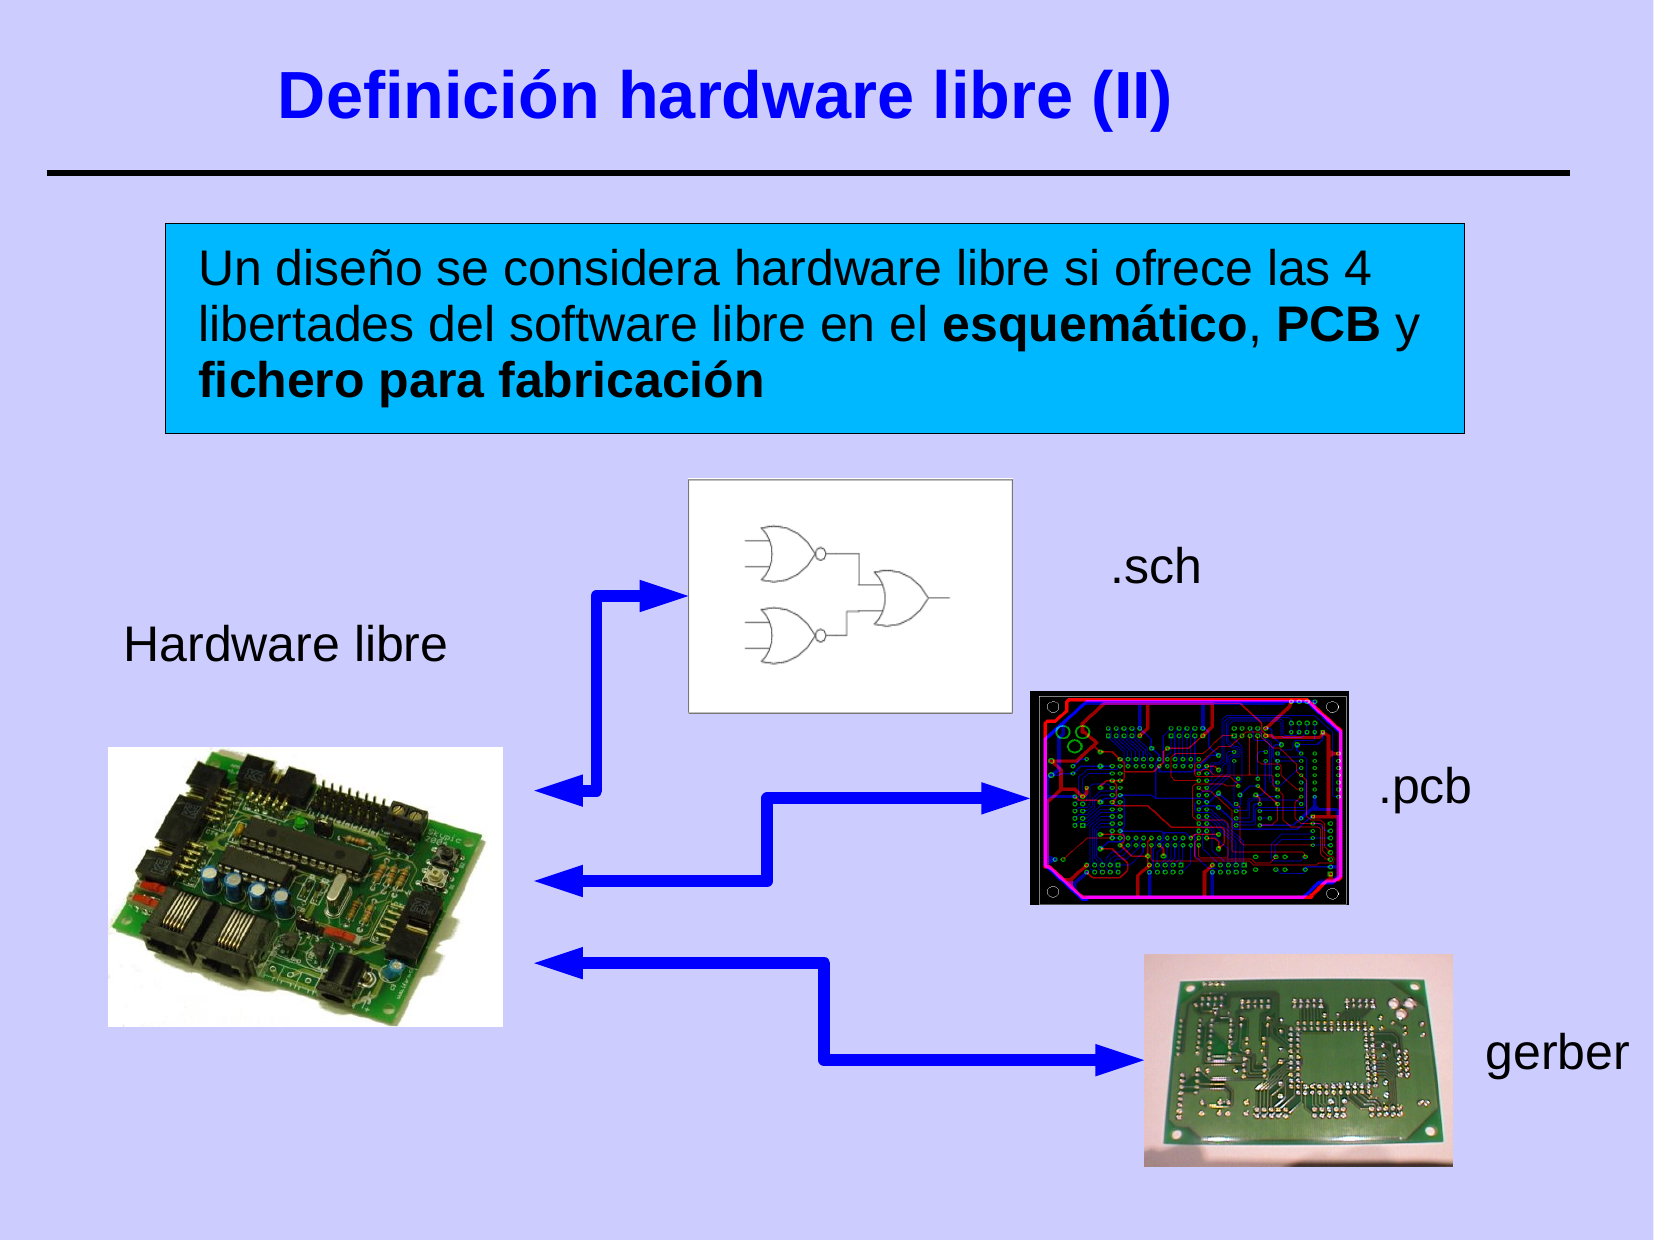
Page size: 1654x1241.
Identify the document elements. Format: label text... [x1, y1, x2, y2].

text_box [165, 223, 1465, 434]
picture [1030, 691, 1349, 905]
picture [108, 747, 503, 1027]
text_box .pcb [1378, 757, 1473, 815]
title Definición hardware libre (II) [88, 0, 1364, 178]
picture [688, 478, 1013, 714]
picture [1144, 954, 1453, 1167]
text_box gerber [1485, 1023, 1628, 1080]
text_box .sch [1110, 538, 1203, 595]
text_box Un diseño se considera hardware libre si ofrece las 4 libertades del software libre en el esquemático, PCB y fichero para fabricación [198, 240, 1496, 410]
text_box Hardware libre [123, 615, 449, 672]
